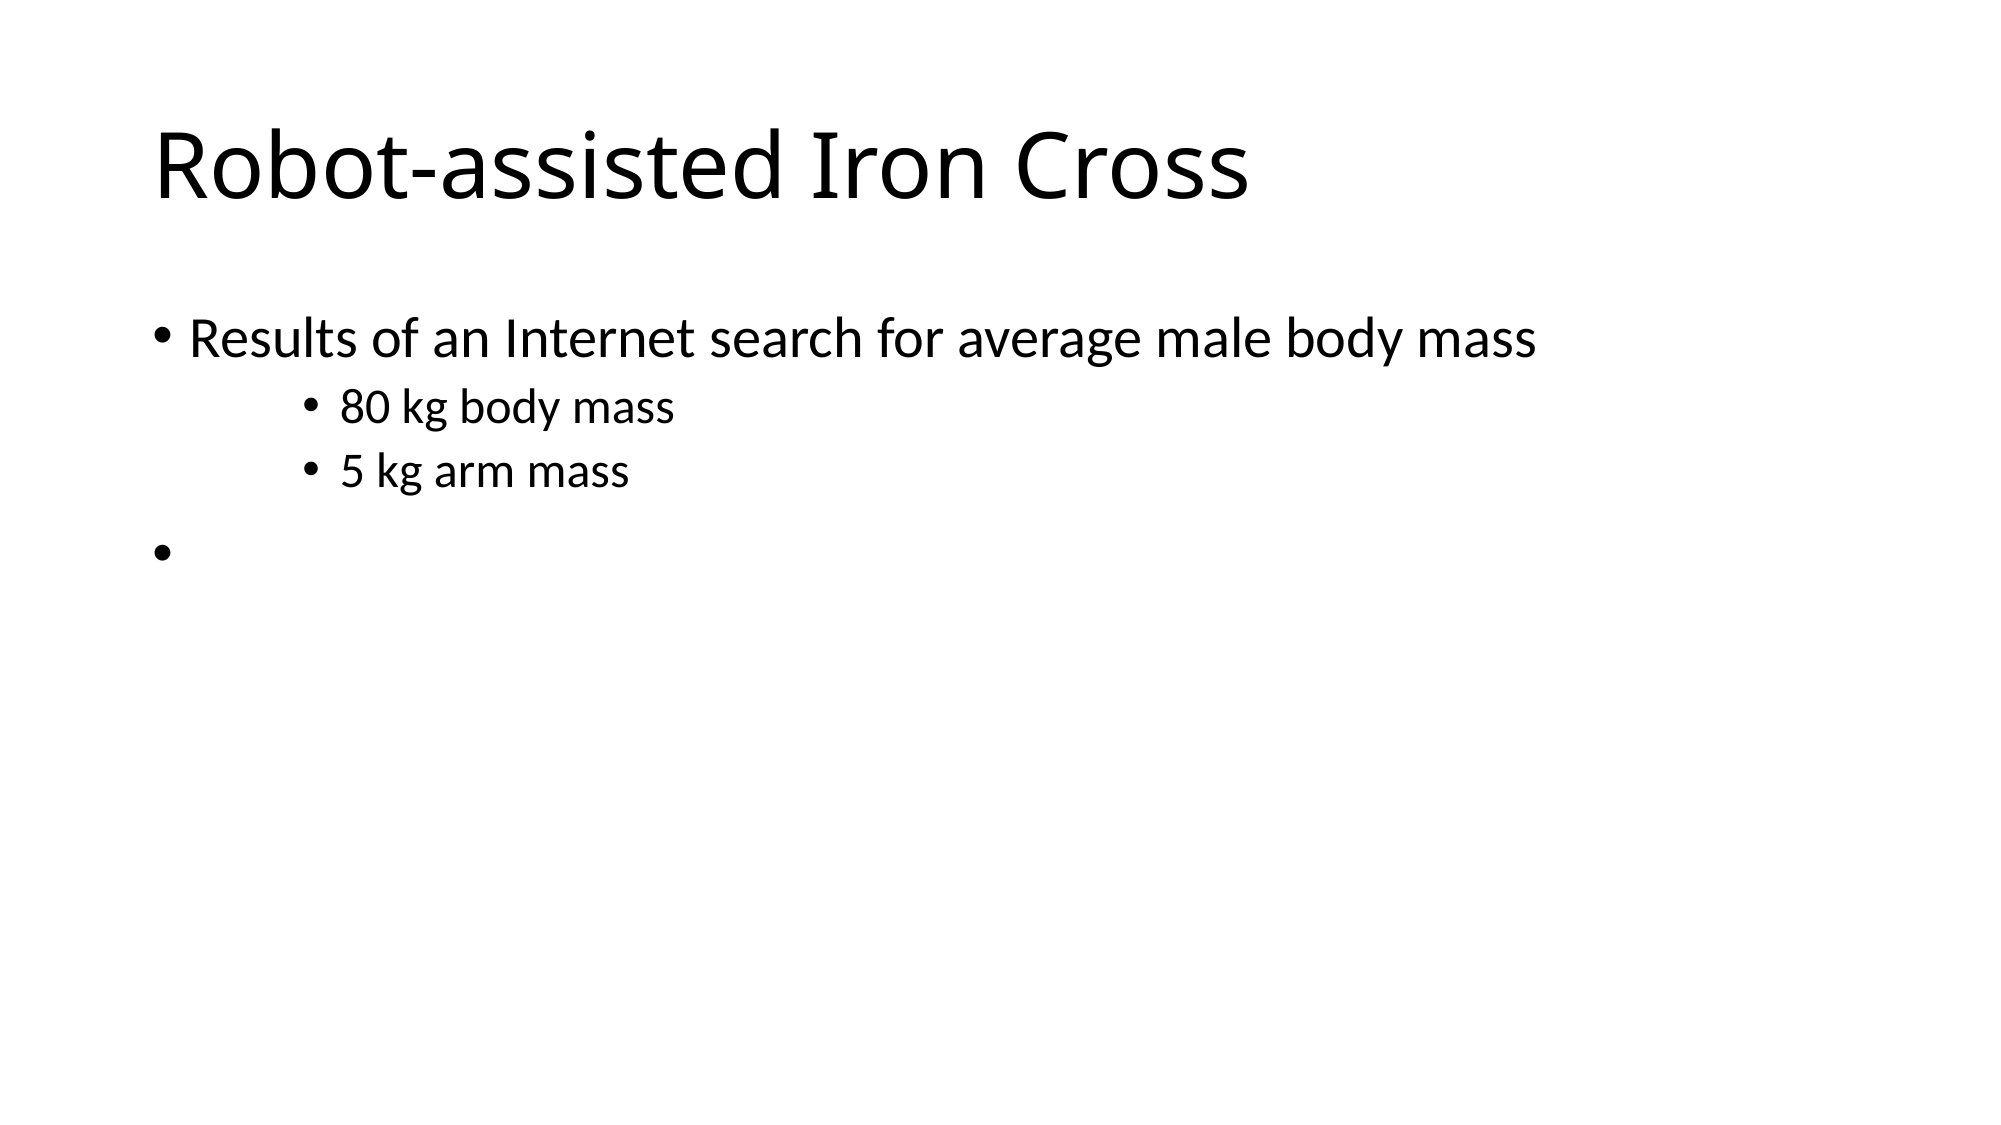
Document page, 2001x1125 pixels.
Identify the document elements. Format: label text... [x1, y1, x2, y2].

list Results of an Internet search for average male body mass 80 kg body mass 5 kg arm mass [137, 299, 1863, 1014]
title Robot-assisted Iron Cross [137, 59, 1863, 278]
